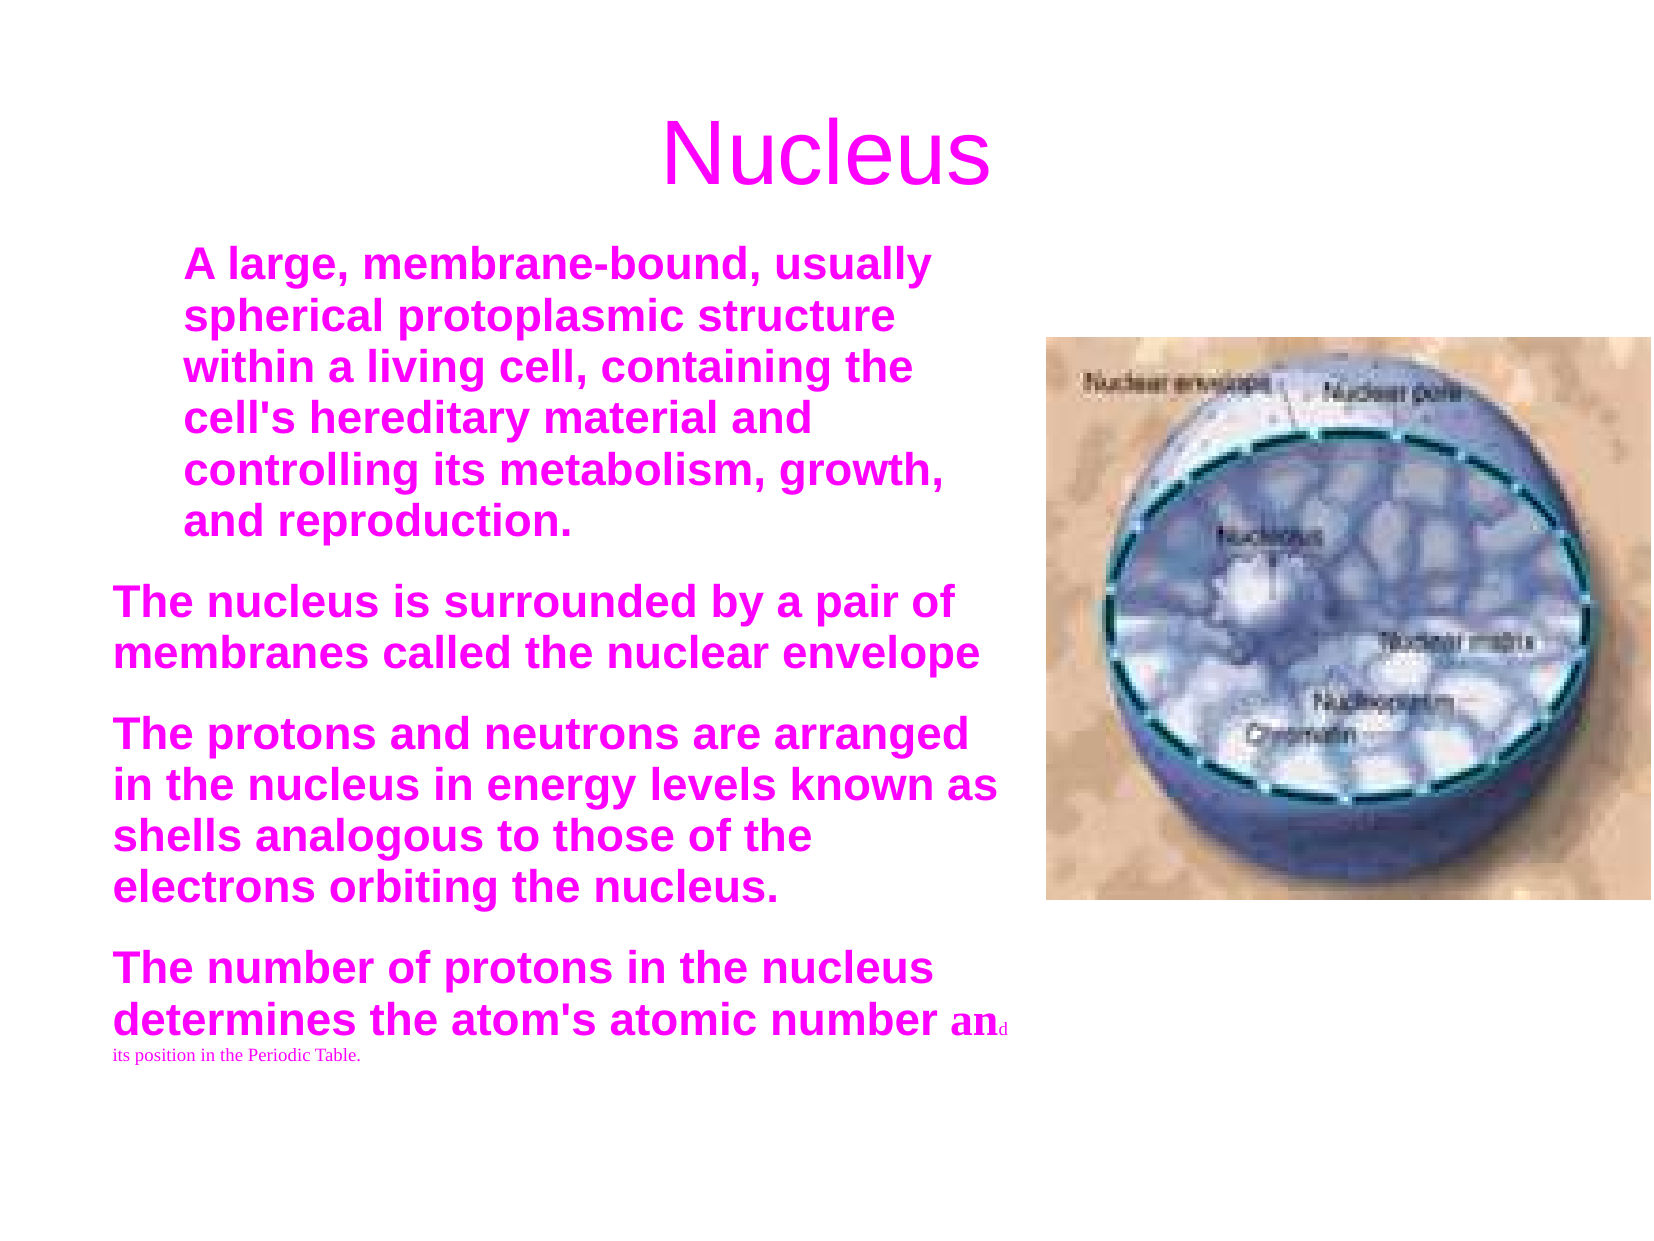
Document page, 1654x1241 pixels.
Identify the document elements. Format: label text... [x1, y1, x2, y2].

picture [1046, 337, 1651, 901]
list A large, membrane-bound, usually spherical protoplasmic structure within a living cell, containing the cell's hereditary material and controlling its metabolism, growth, and reproduction. The nucleus is surrounded by a pair of membranes called the nuclear envelope The protons and neutrons are arranged in the nucleus in energy levels known as shells analogous to those of the electrons orbiting the nucleus. The number of protons in the nucleus determines the atom's atomic number and its position in the Periodic Table. [112, 238, 1013, 1163]
title Nucleus [82, 49, 1571, 257]
